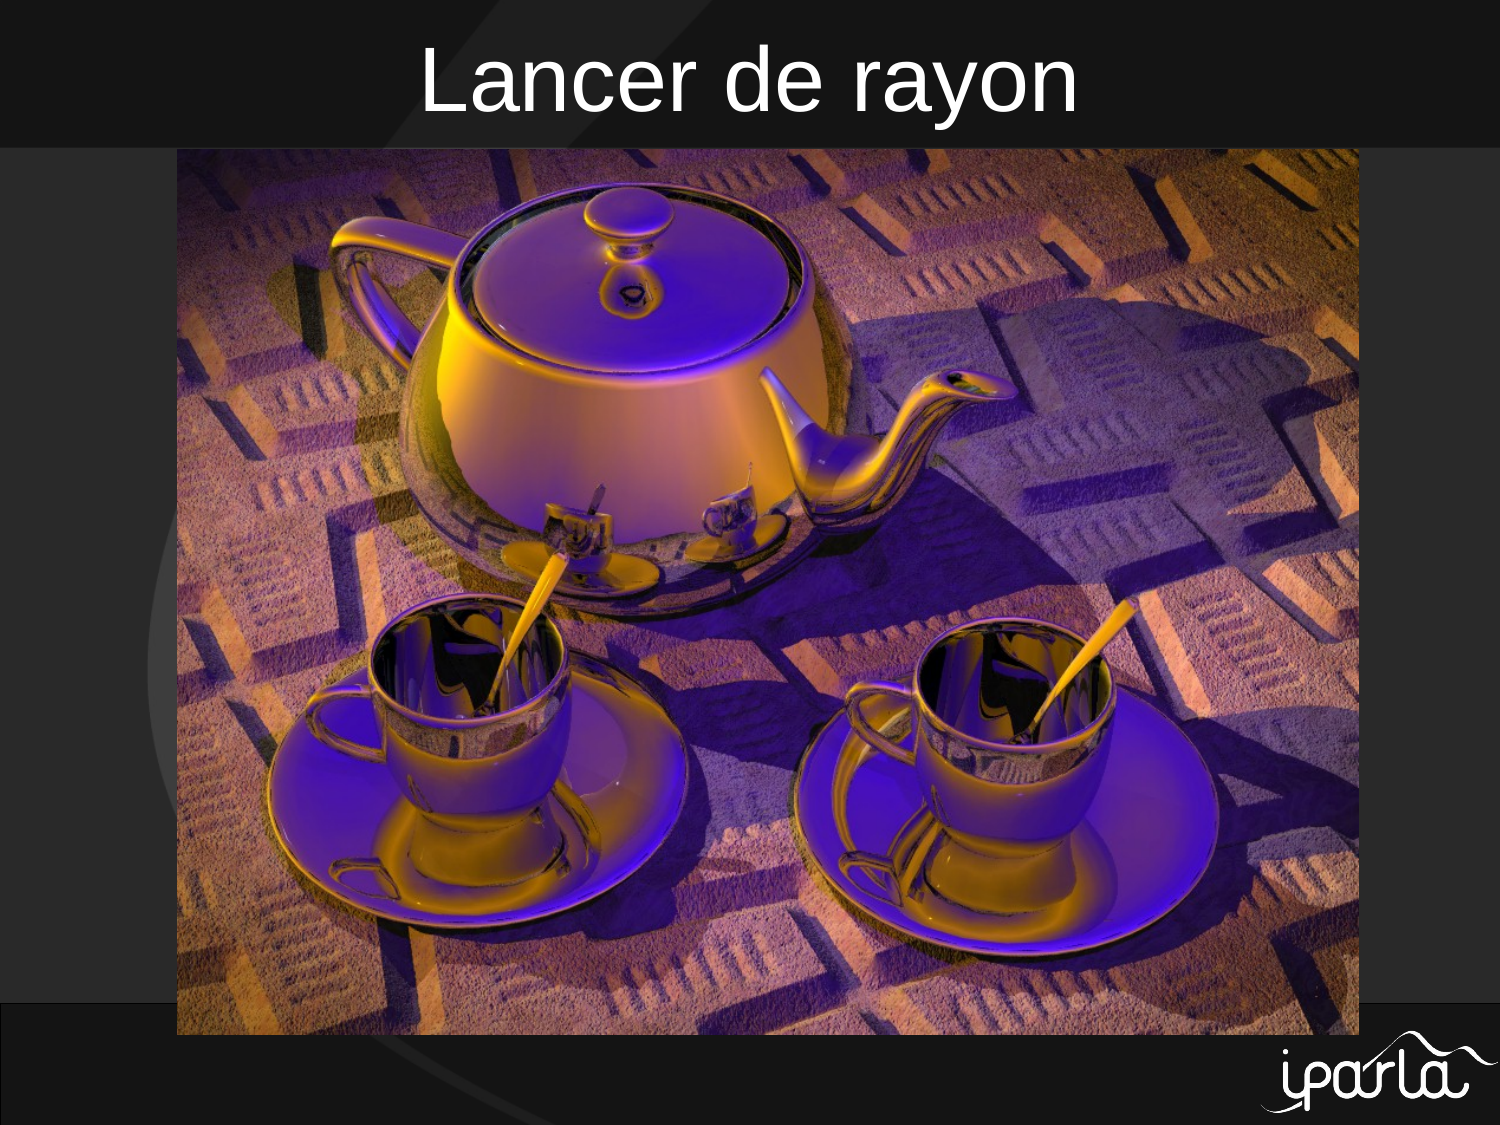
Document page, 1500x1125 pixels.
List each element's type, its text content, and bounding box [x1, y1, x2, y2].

picture [0, 0, 1500, 1125]
title Lancer de rayon [75, 24, 1425, 155]
